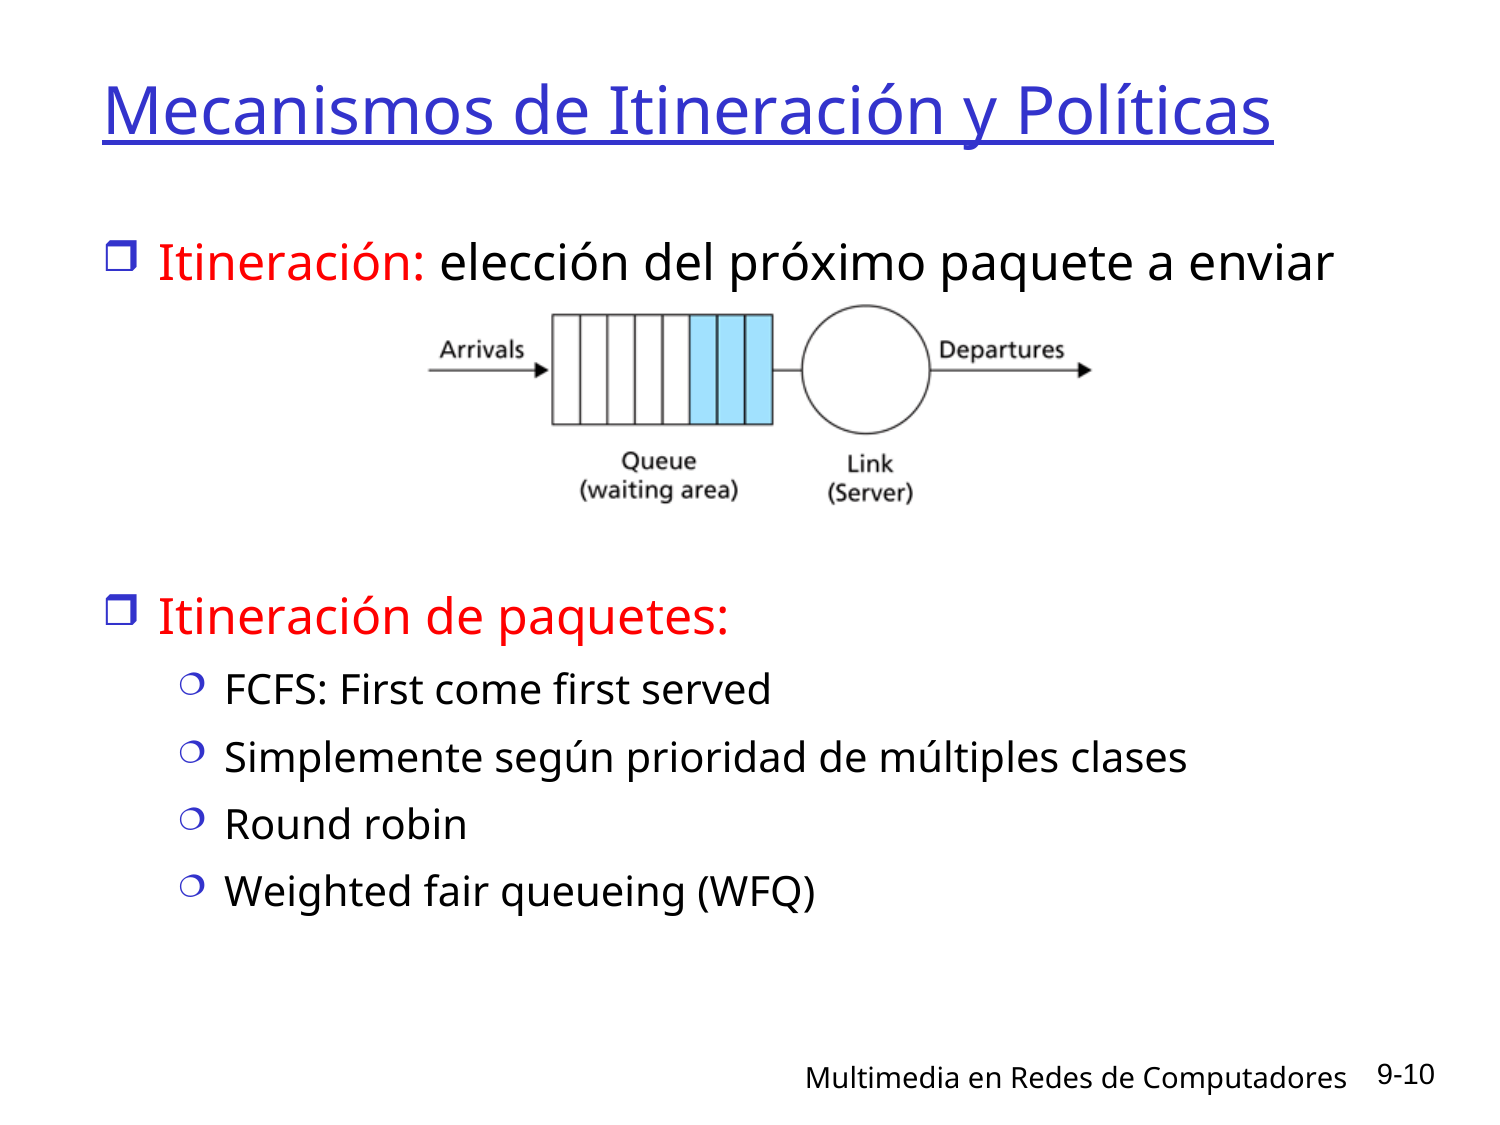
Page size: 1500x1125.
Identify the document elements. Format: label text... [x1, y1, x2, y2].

picture [400, 303, 1096, 527]
list Itineración: elección del próximo paquete a enviar Itineración de paquetes: FCFS: First come first served Simplemente según prioridad de múltiples clases Round robin Weighted fair queueing (WFQ) [87, 219, 1443, 833]
title Mecanismos de Itineración y Políticas [87, 23, 1363, 195]
